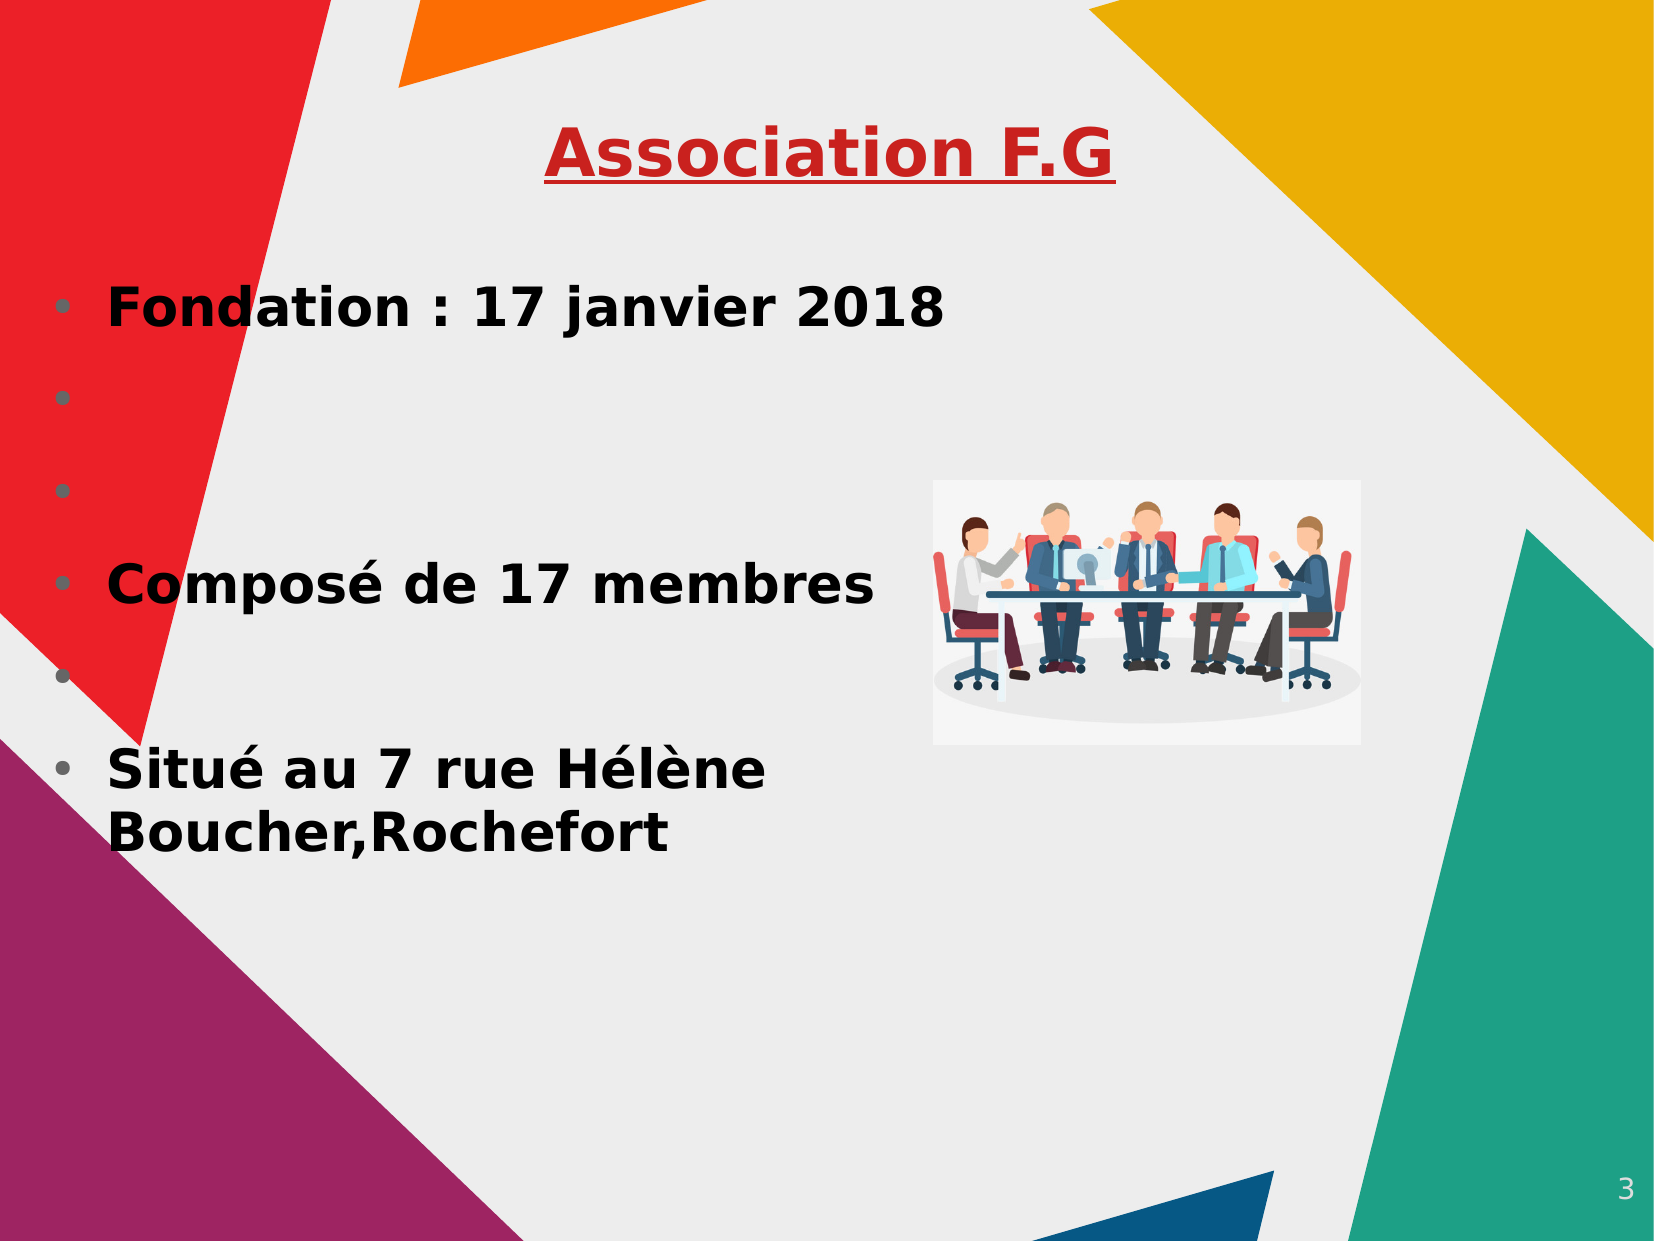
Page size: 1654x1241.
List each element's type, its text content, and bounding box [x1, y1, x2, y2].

picture [933, 480, 1361, 745]
list Fondation : 17 janvier 2018 Composé de 17 membres Situé au 7 rue Hélène Boucher,Rochefort [35, 275, 1117, 1075]
title Association F.G [289, 49, 1372, 257]
